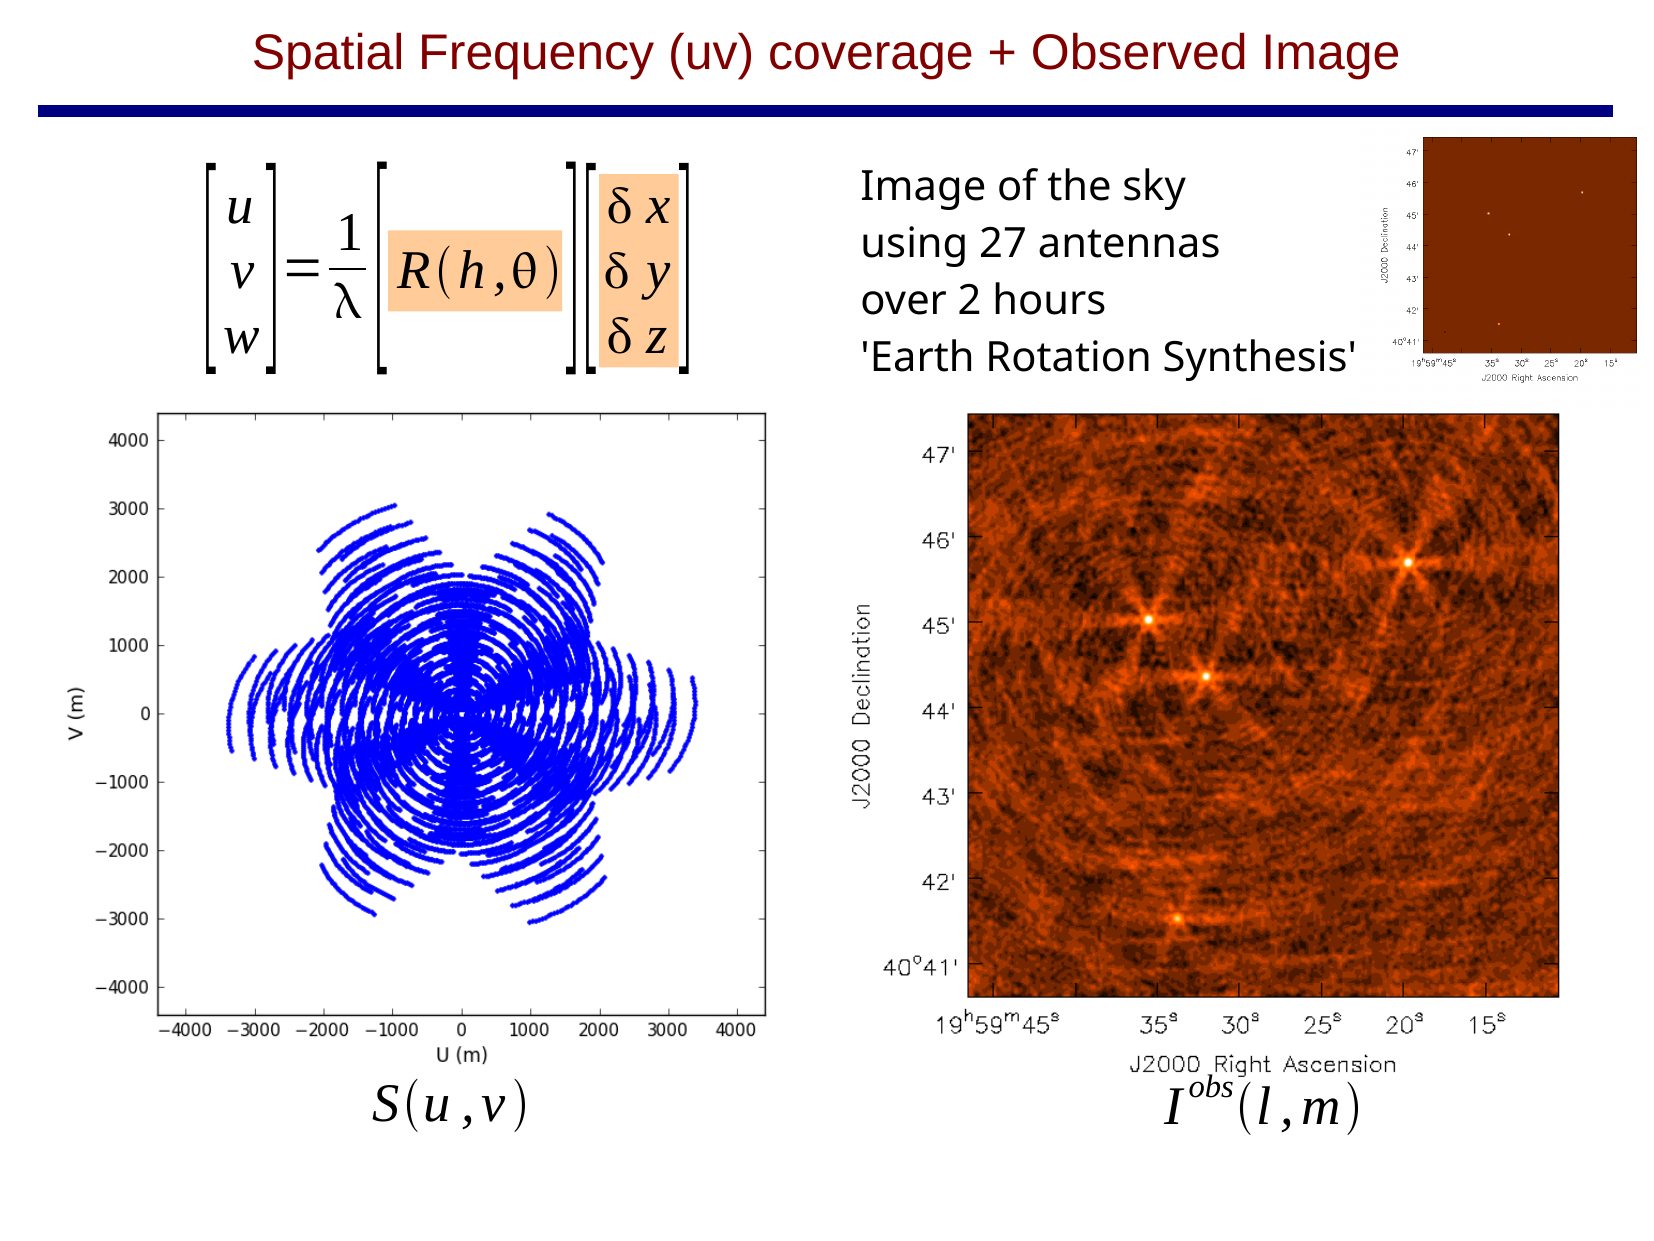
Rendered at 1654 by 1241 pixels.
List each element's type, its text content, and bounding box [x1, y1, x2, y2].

text_box Image of the sky using 27 antennas over 2 hours 'Earth Rotation Synthesis' [845, 148, 1429, 377]
chart [355, 1073, 541, 1136]
picture [60, 119, 1653, 1160]
title Spatial Frequency (uv) coverage + Observed Image [82, 15, 1571, 89]
chart [1147, 1070, 1375, 1140]
chart [189, 158, 708, 377]
